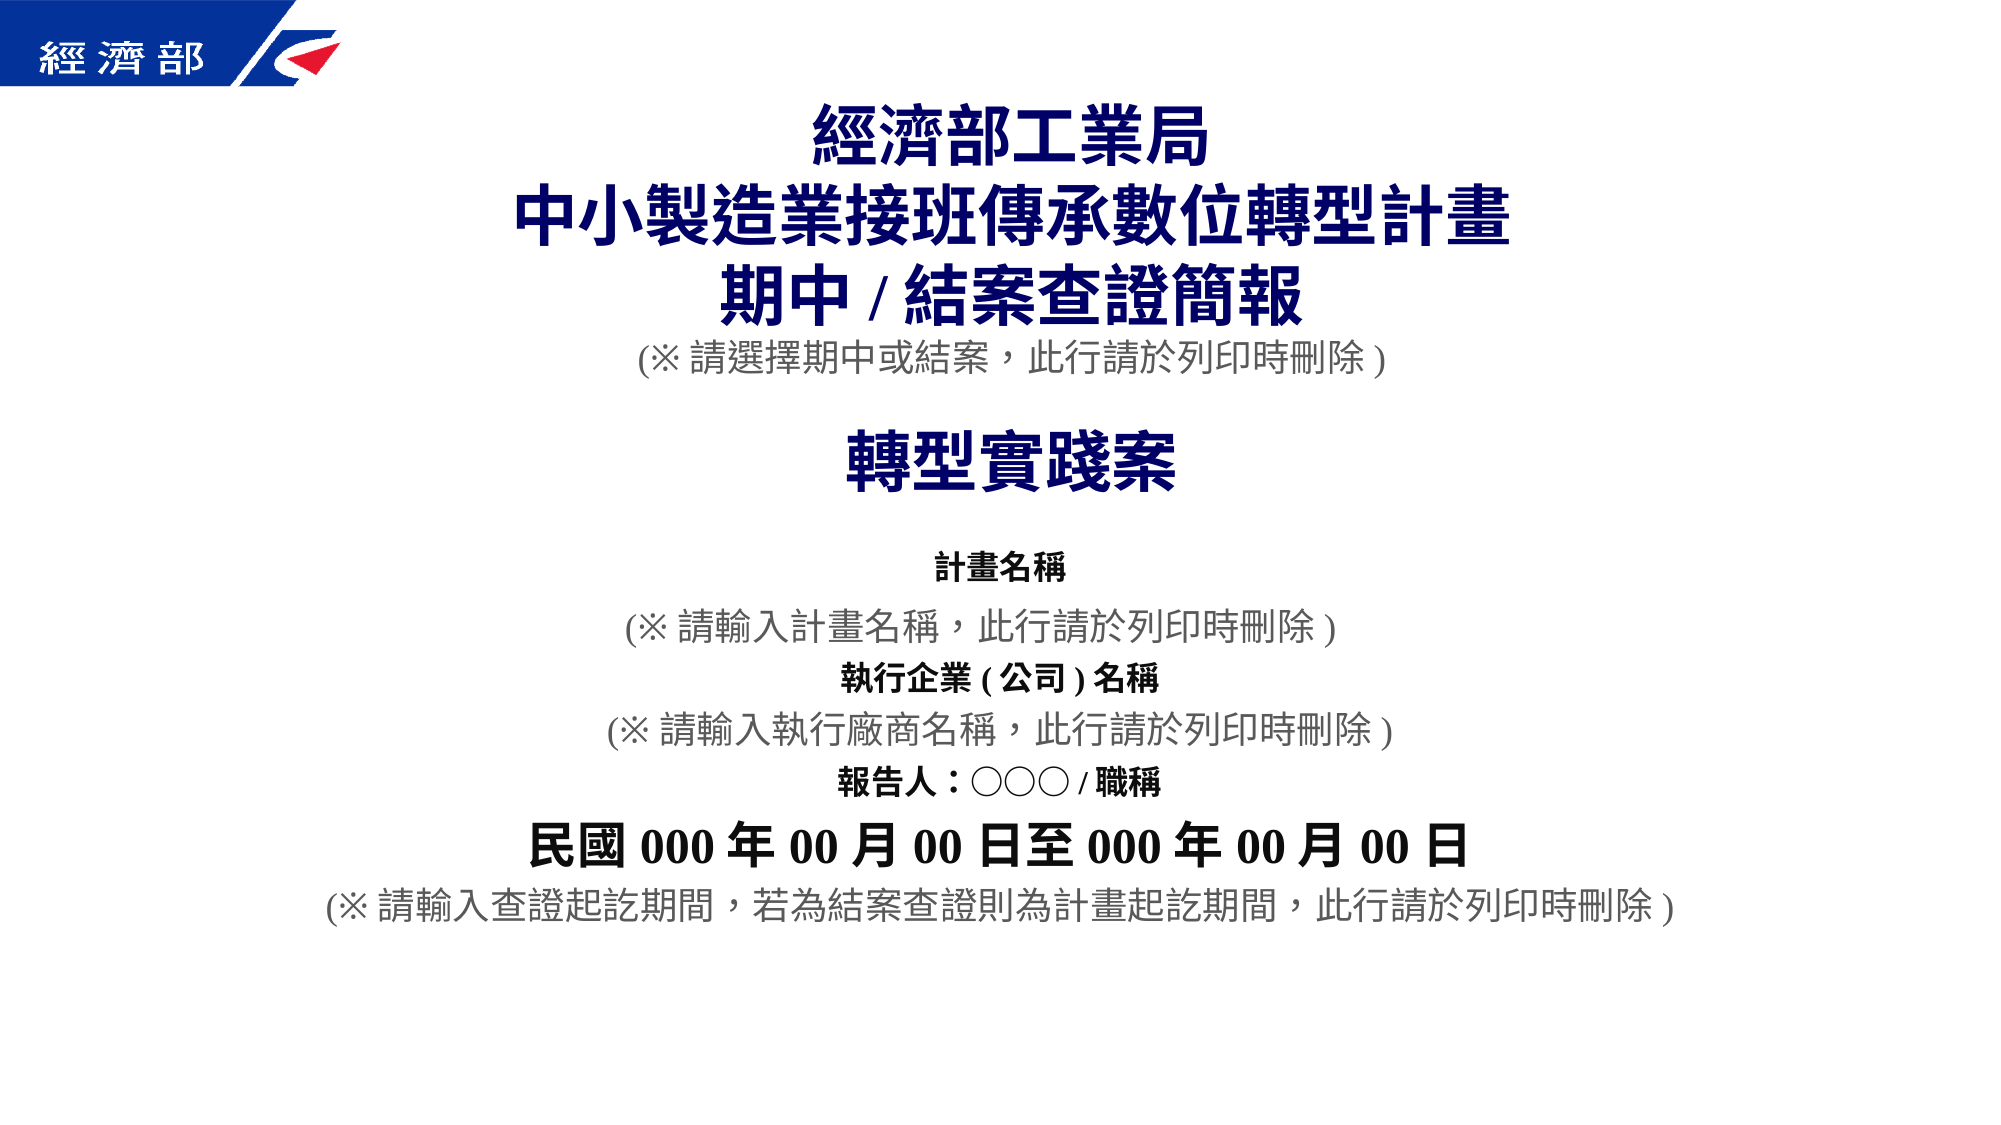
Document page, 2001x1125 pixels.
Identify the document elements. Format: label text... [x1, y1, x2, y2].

title 經濟部工業局 中小製造業接班傳承數位轉型計畫 期中/結案查證簡報 (※請選擇期中或結案，此行請於列印時刪除) [338, 17, 1686, 456]
text_box 轉型實踐案 [830, 413, 1194, 508]
subtitle 計畫名稱 (※請輸入計畫名稱，此行請於列印時刪除) 執行企業(公司)名稱 (※請輸入執行廠商名稱，此行請於列印時刪除) 報告人：○○○/職稱 民國000年00月00日至000年00月00日 (※請輸入查證起訖期間，若為結案查證則為計畫起訖期間，此行請於列印時刪除) [296, 538, 1704, 1071]
